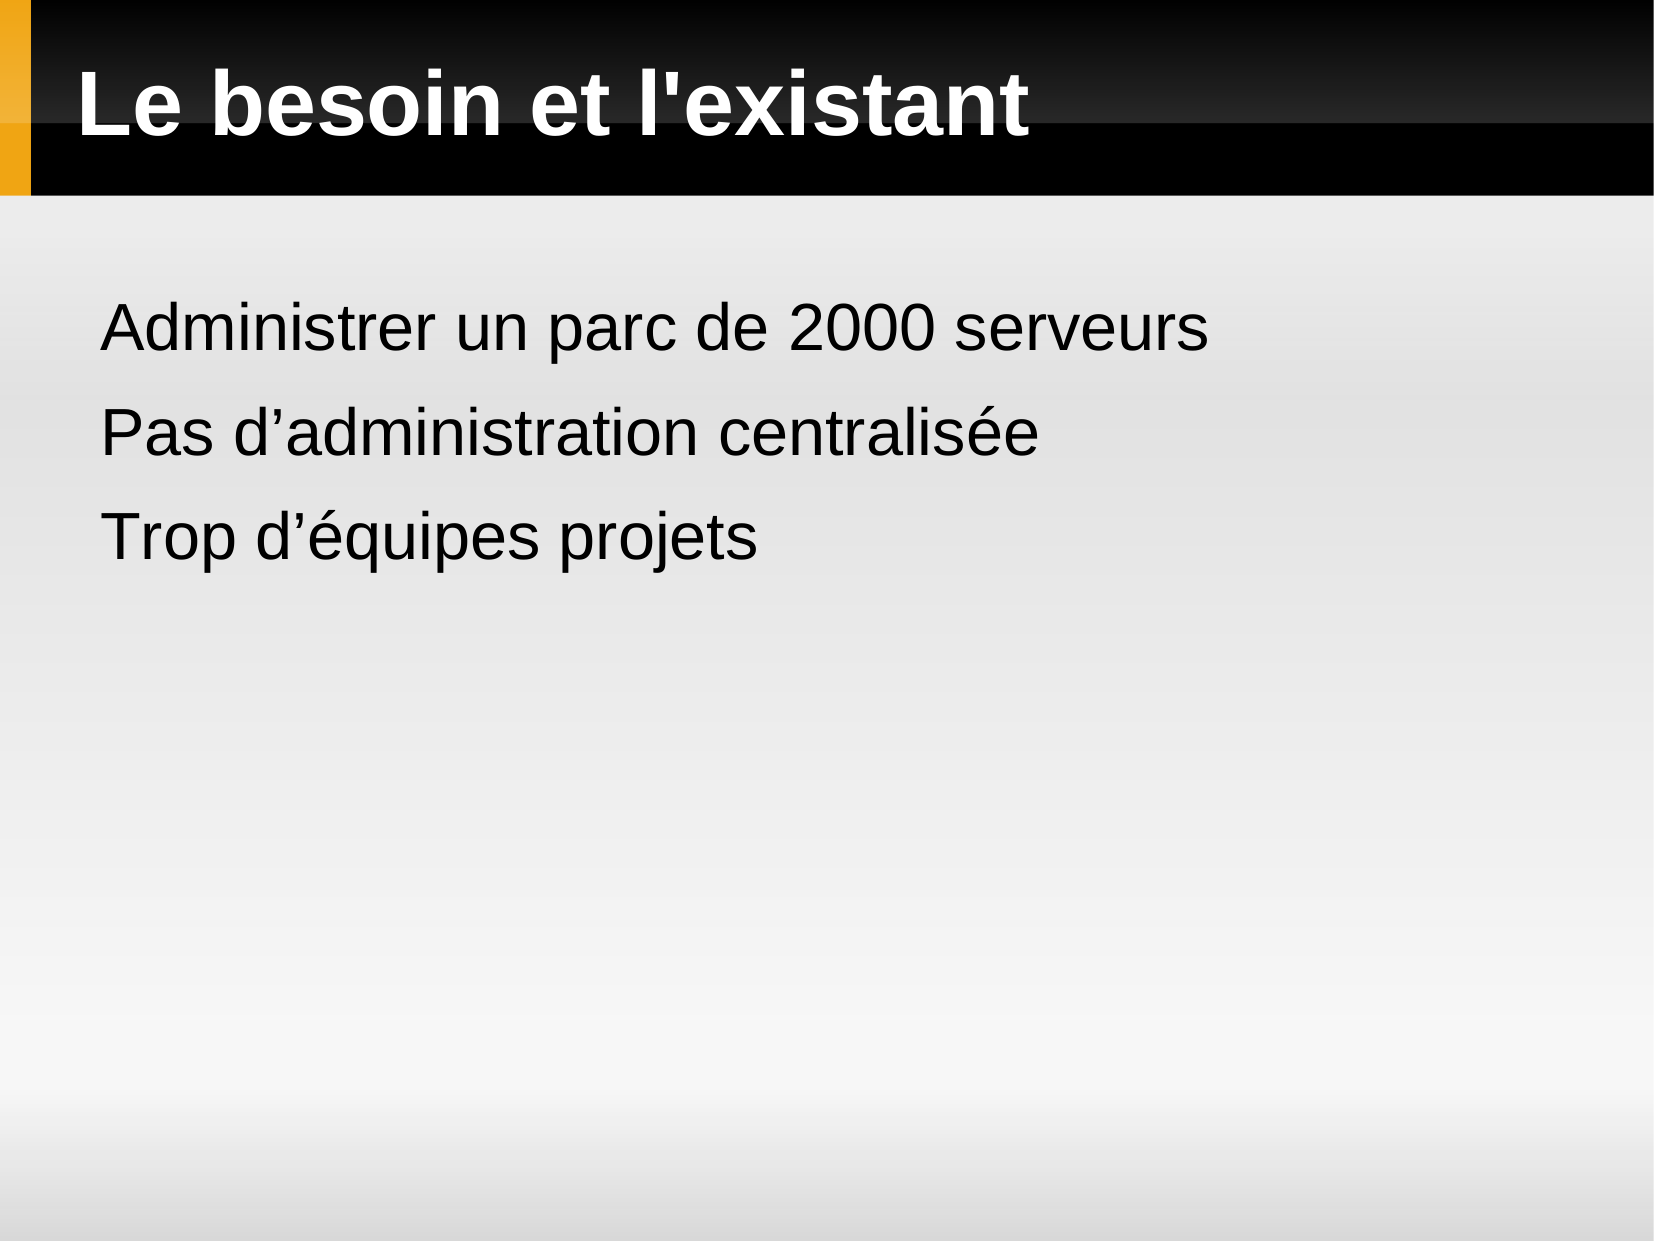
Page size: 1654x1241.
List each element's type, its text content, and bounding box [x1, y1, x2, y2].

title Le besoin et l'existant [76, 7, 1565, 200]
picture [0, 0, 1654, 1241]
list Administrer un parc de 2000 serveurs Pas d’administration centralisée Trop d’équipes projets [82, 290, 1571, 1094]
